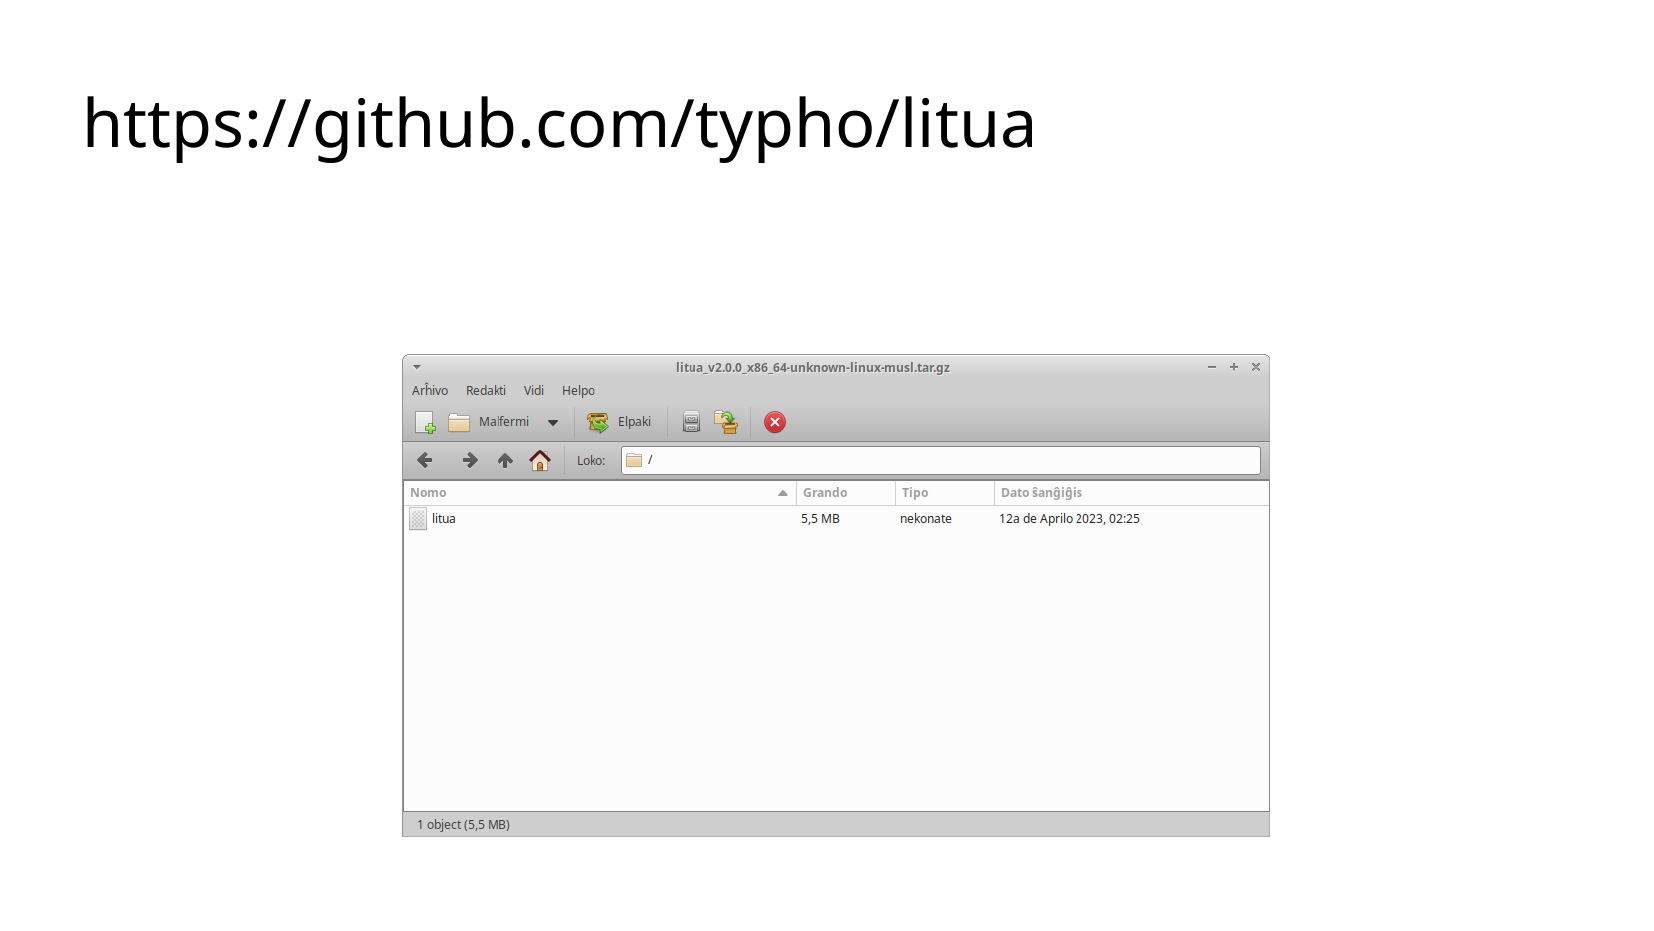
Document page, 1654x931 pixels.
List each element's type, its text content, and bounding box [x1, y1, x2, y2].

text_box https://github.com/typho/litua [82, 37, 1571, 207]
picture [402, 354, 1270, 837]
